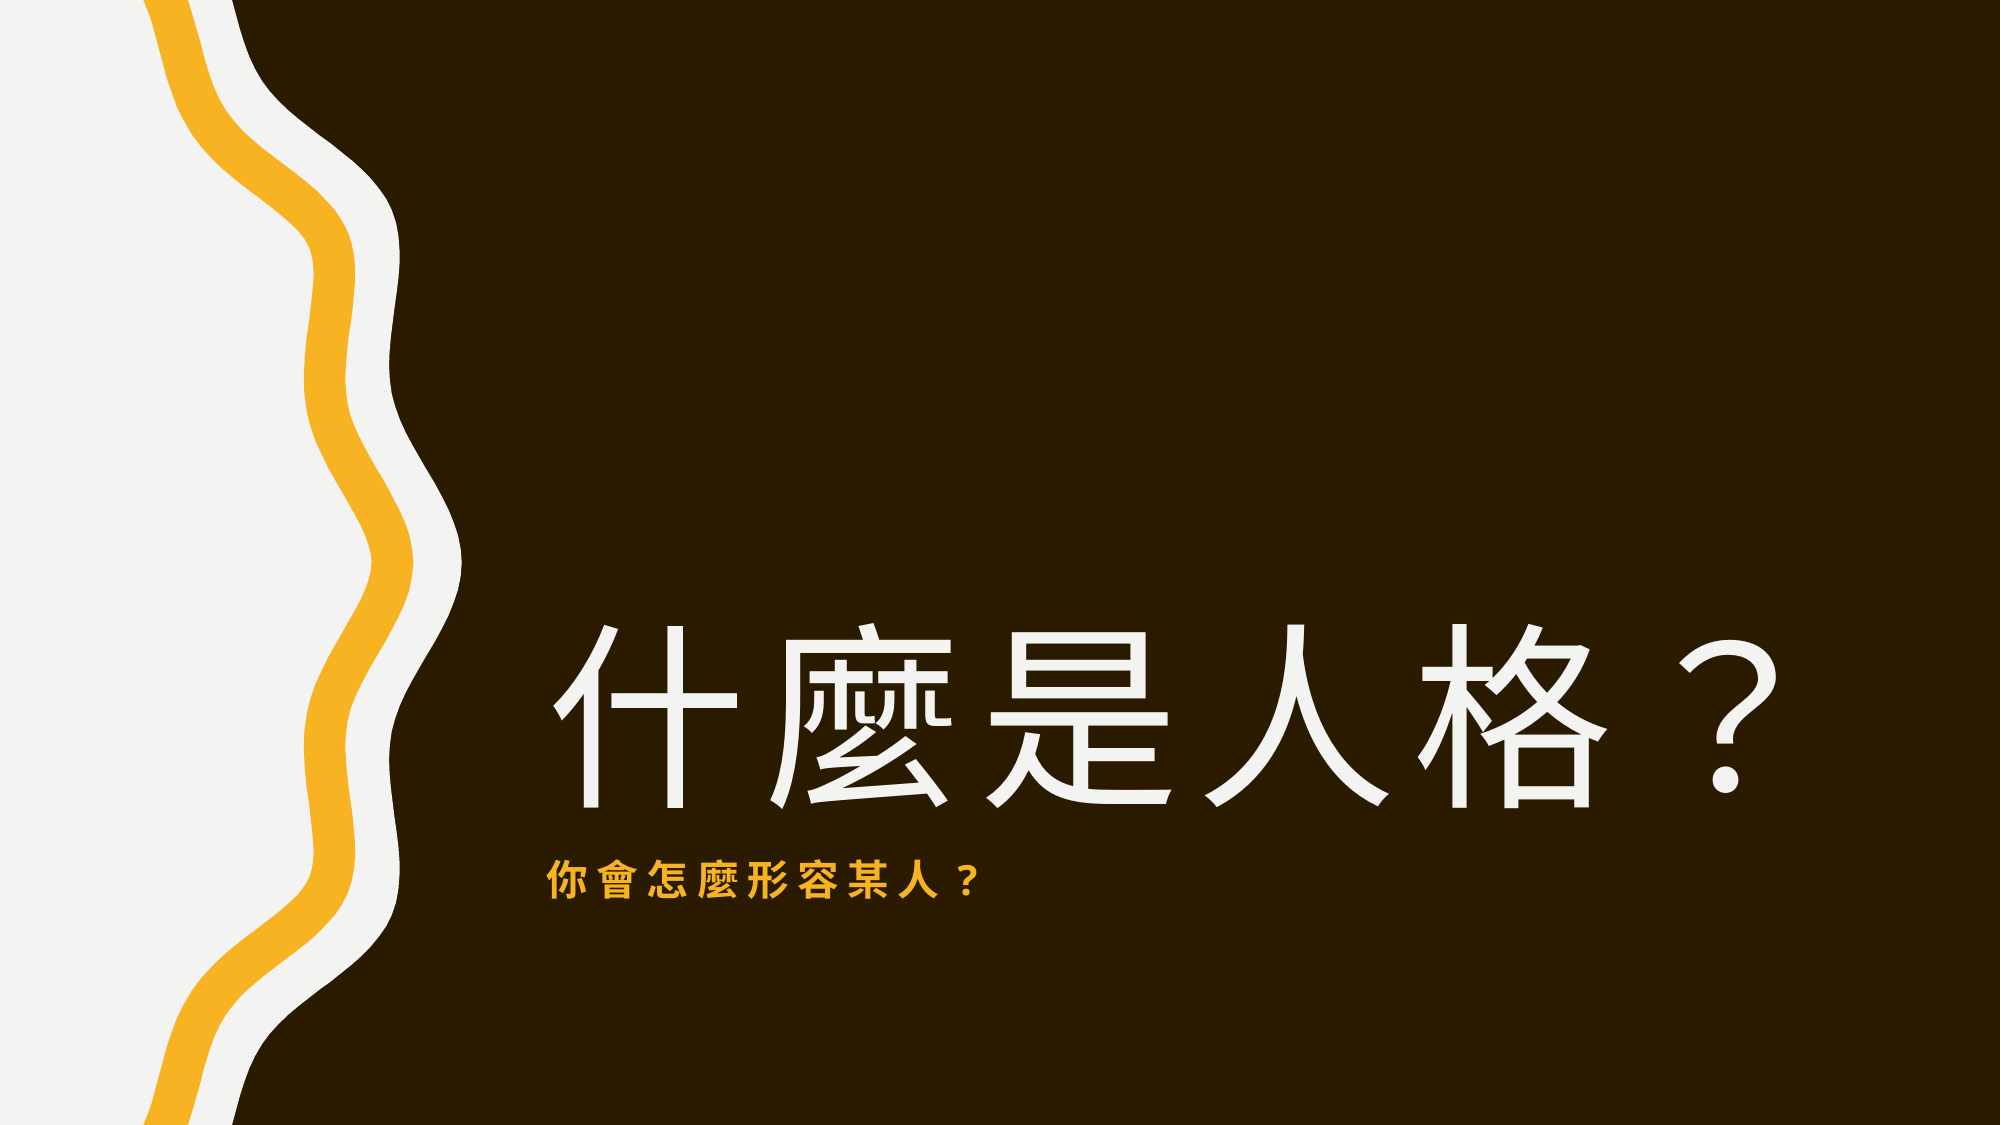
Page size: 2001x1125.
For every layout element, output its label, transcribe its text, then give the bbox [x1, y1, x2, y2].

title 什麼是人格？ [531, 176, 1876, 843]
list 你會怎麼形容某人? [531, 846, 1684, 1003]
